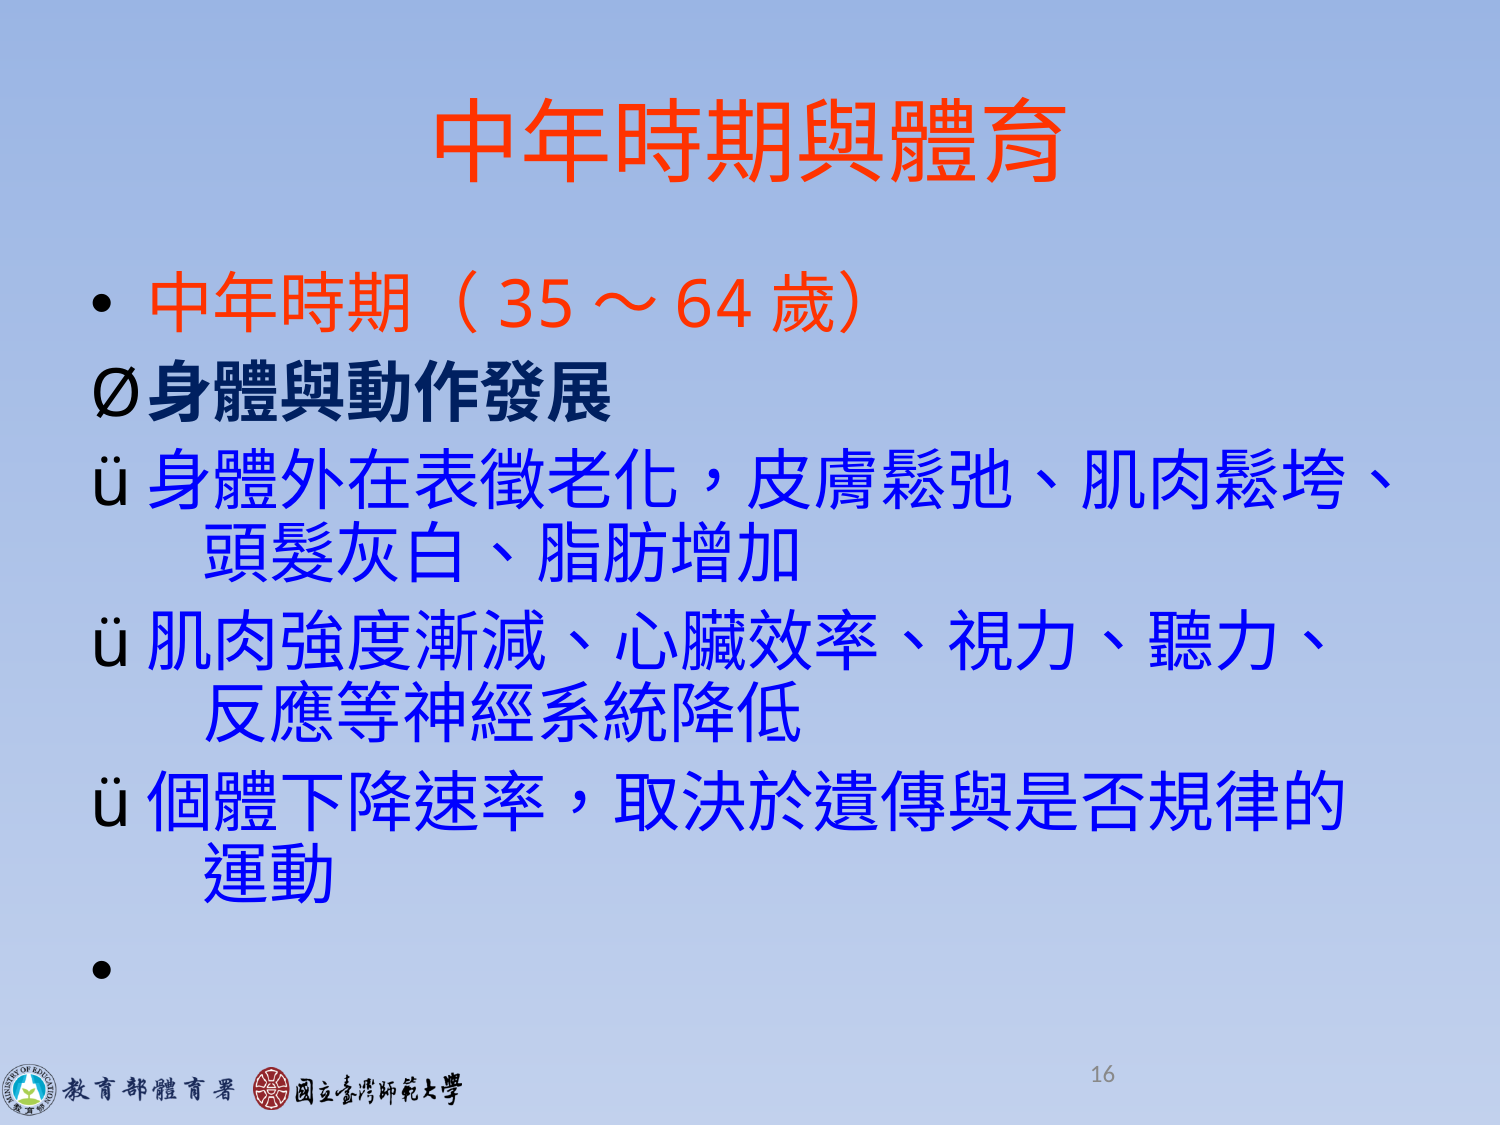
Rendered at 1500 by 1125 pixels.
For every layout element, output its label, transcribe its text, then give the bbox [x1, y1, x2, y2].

text_box [1074, 1042, 1426, 1103]
list 中年時期（35～64歲） 身體與動作發展 身體外在表徵老化，皮膚鬆弛、肌肉鬆垮、頭髮灰白、脂肪增加 肌肉強度漸減、心臟效率、視力、聽力、反應等神經系統降低 個體下降速率，取決於遺傳與是否規律的運動 [75, 262, 1426, 1005]
title 中年時期與體育 [75, 45, 1426, 233]
